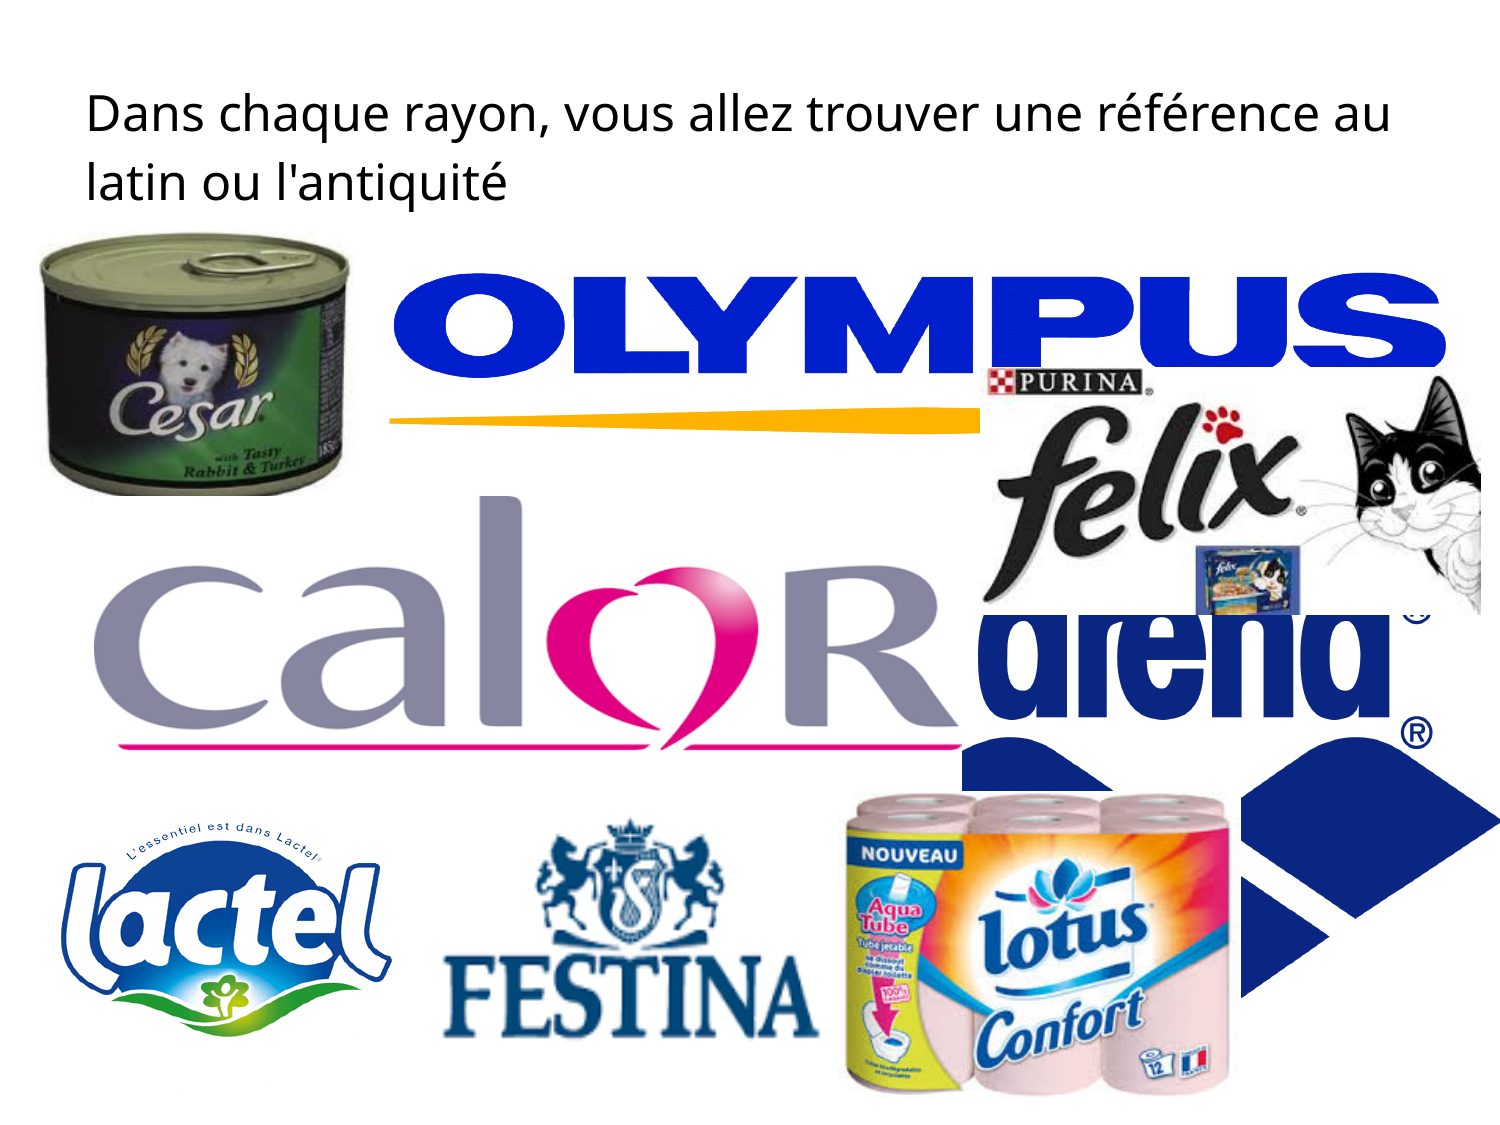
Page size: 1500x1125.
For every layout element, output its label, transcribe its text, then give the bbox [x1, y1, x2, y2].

picture [26, 227, 1500, 1099]
text_box Dans chaque rayon, vous allez trouver une référence au latin ou l'antiquité [70, 70, 1500, 226]
